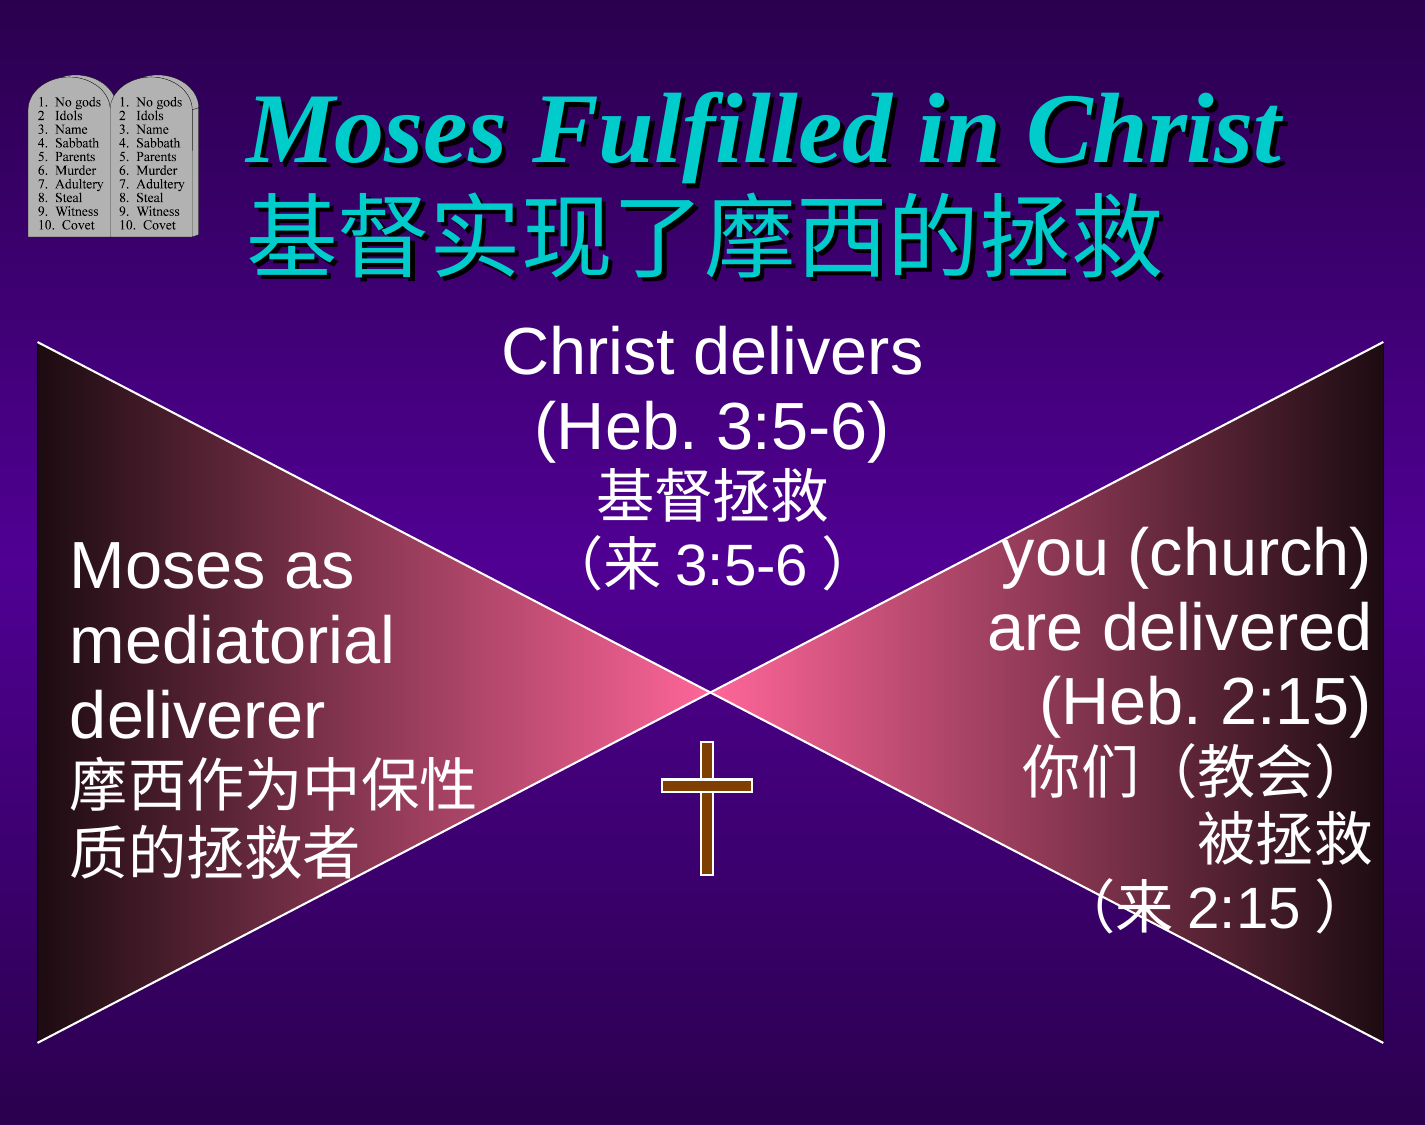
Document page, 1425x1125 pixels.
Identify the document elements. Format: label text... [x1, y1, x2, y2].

text_box [37, 344, 375, 1041]
text_box [714, 607, 910, 794]
title Moses Fulfilled in Christ 基督实现了摩西的拯救 [231, 64, 1420, 301]
text_box [518, 607, 707, 790]
text_box [1210, 950, 1384, 1041]
text_box Christ delivers (Heb. 3:5-6) 基督拯救 （来3:5-6） [477, 306, 948, 607]
text_box [1071, 344, 1384, 507]
text_box you (church) are delivered (Heb. 2:15) 你们（教会） 被拯救 （来2:15） [910, 507, 1388, 950]
text_box Moses as mediatorial deliverer 摩西作为中保性质的拯救者 [54, 520, 518, 896]
text_box [661, 741, 753, 875]
